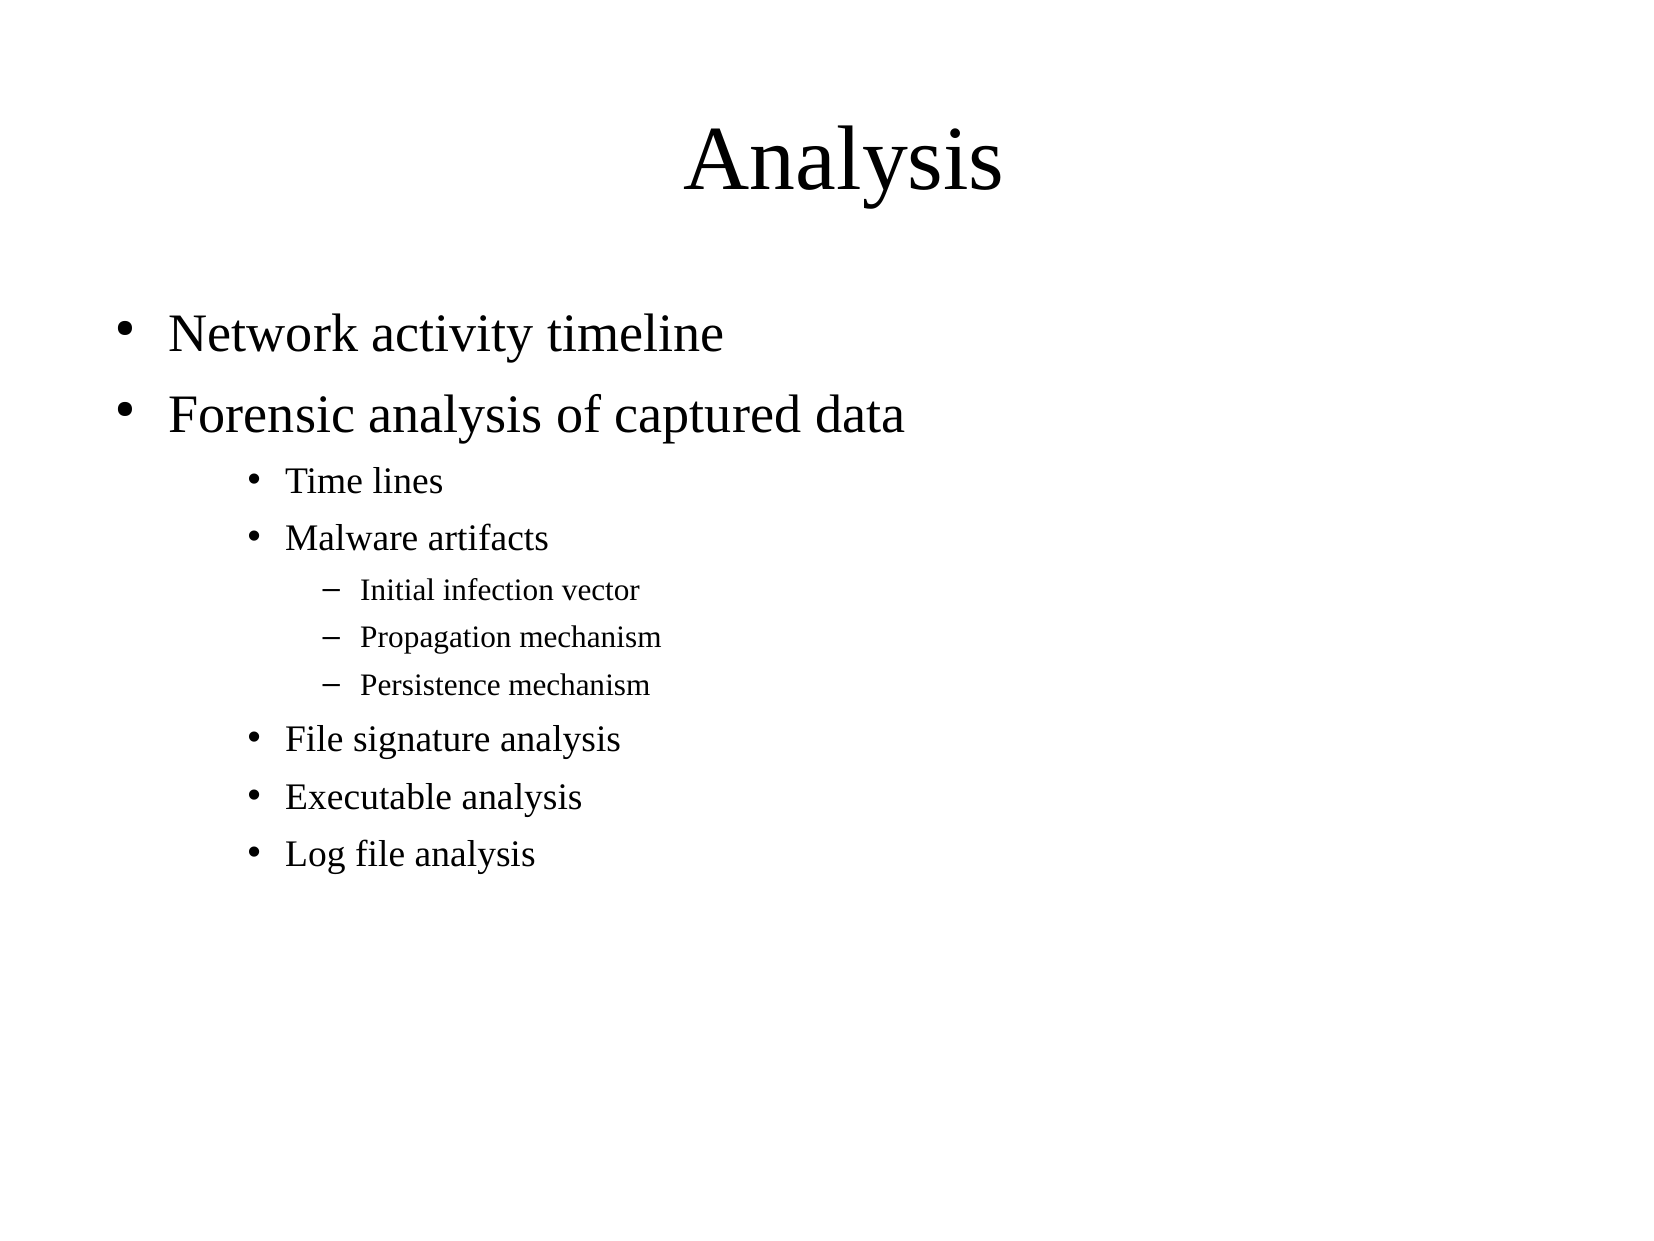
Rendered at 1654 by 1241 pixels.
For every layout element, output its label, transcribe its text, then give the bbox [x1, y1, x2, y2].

list Network activity timeline Forensic analysis of captured data Time lines Malware artifacts Initial infection vector Propagation mechanism Persistence mechanism File signature analysis Executable analysis Log file analysis [82, 289, 1571, 1108]
title Analysis [82, 49, 1571, 257]
